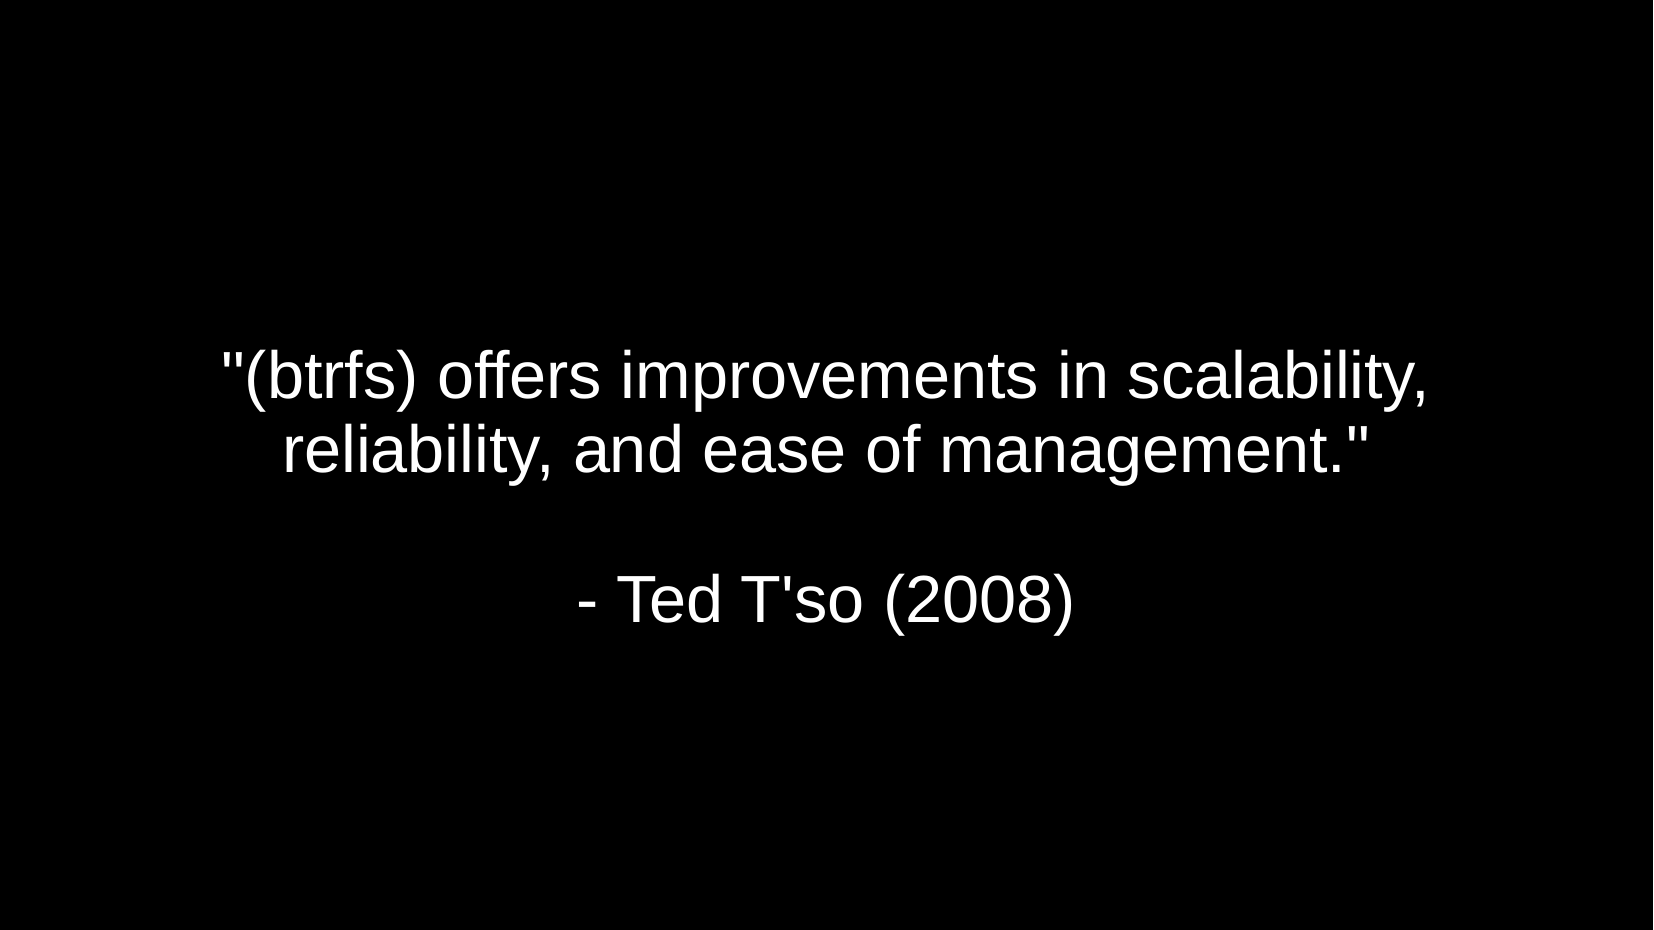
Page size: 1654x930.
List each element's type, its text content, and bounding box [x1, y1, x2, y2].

subtitle "(btrfs) offers improvements in scalability, reliability, and ease of management." - Ted T'so (2008) [82, 217, 1571, 757]
